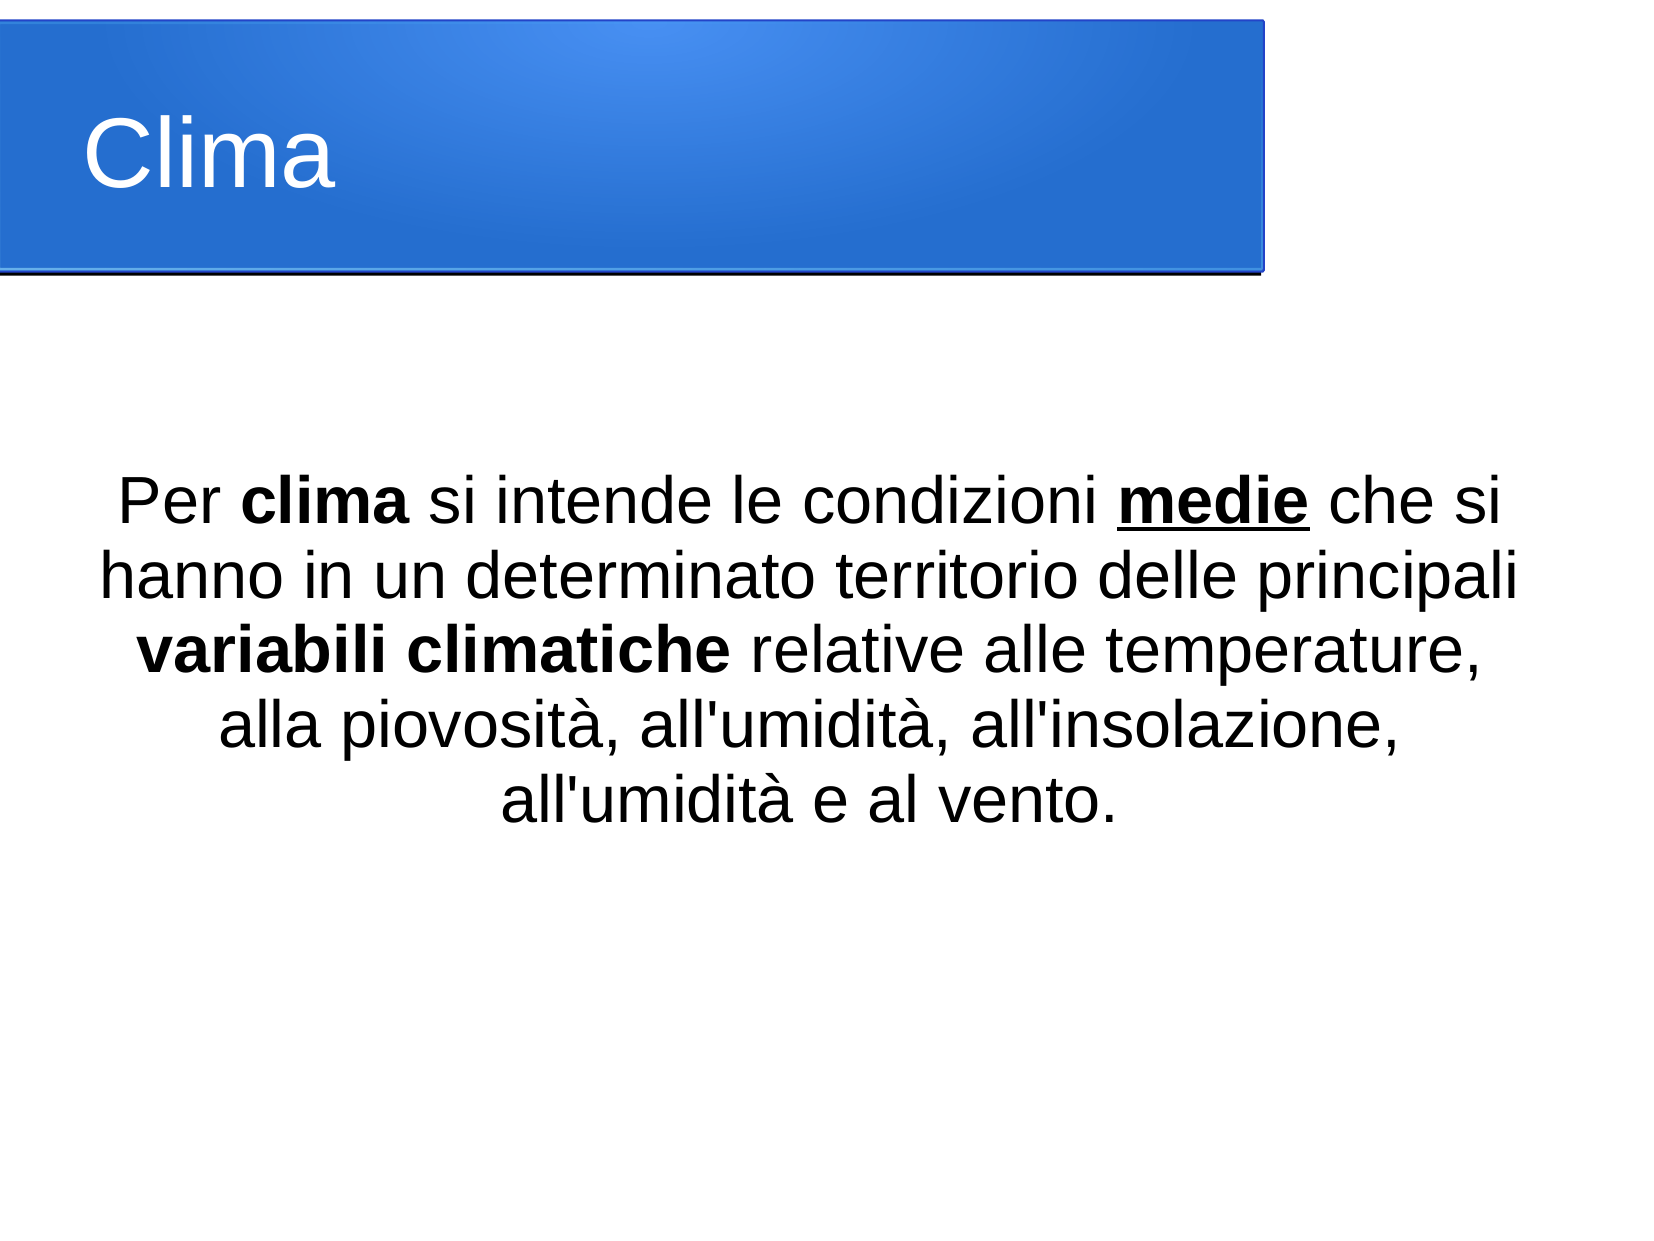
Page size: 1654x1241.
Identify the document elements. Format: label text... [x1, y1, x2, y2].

subtitle Per clima si intende le condizioni medie che si hanno in un determinato territorio delle principali variabili climatiche relative alle temperature, alla piovosità, all'umidità, all'insolazione, all'umidità e al vento. [82, 290, 1538, 1010]
title Clima [82, 49, 1250, 257]
